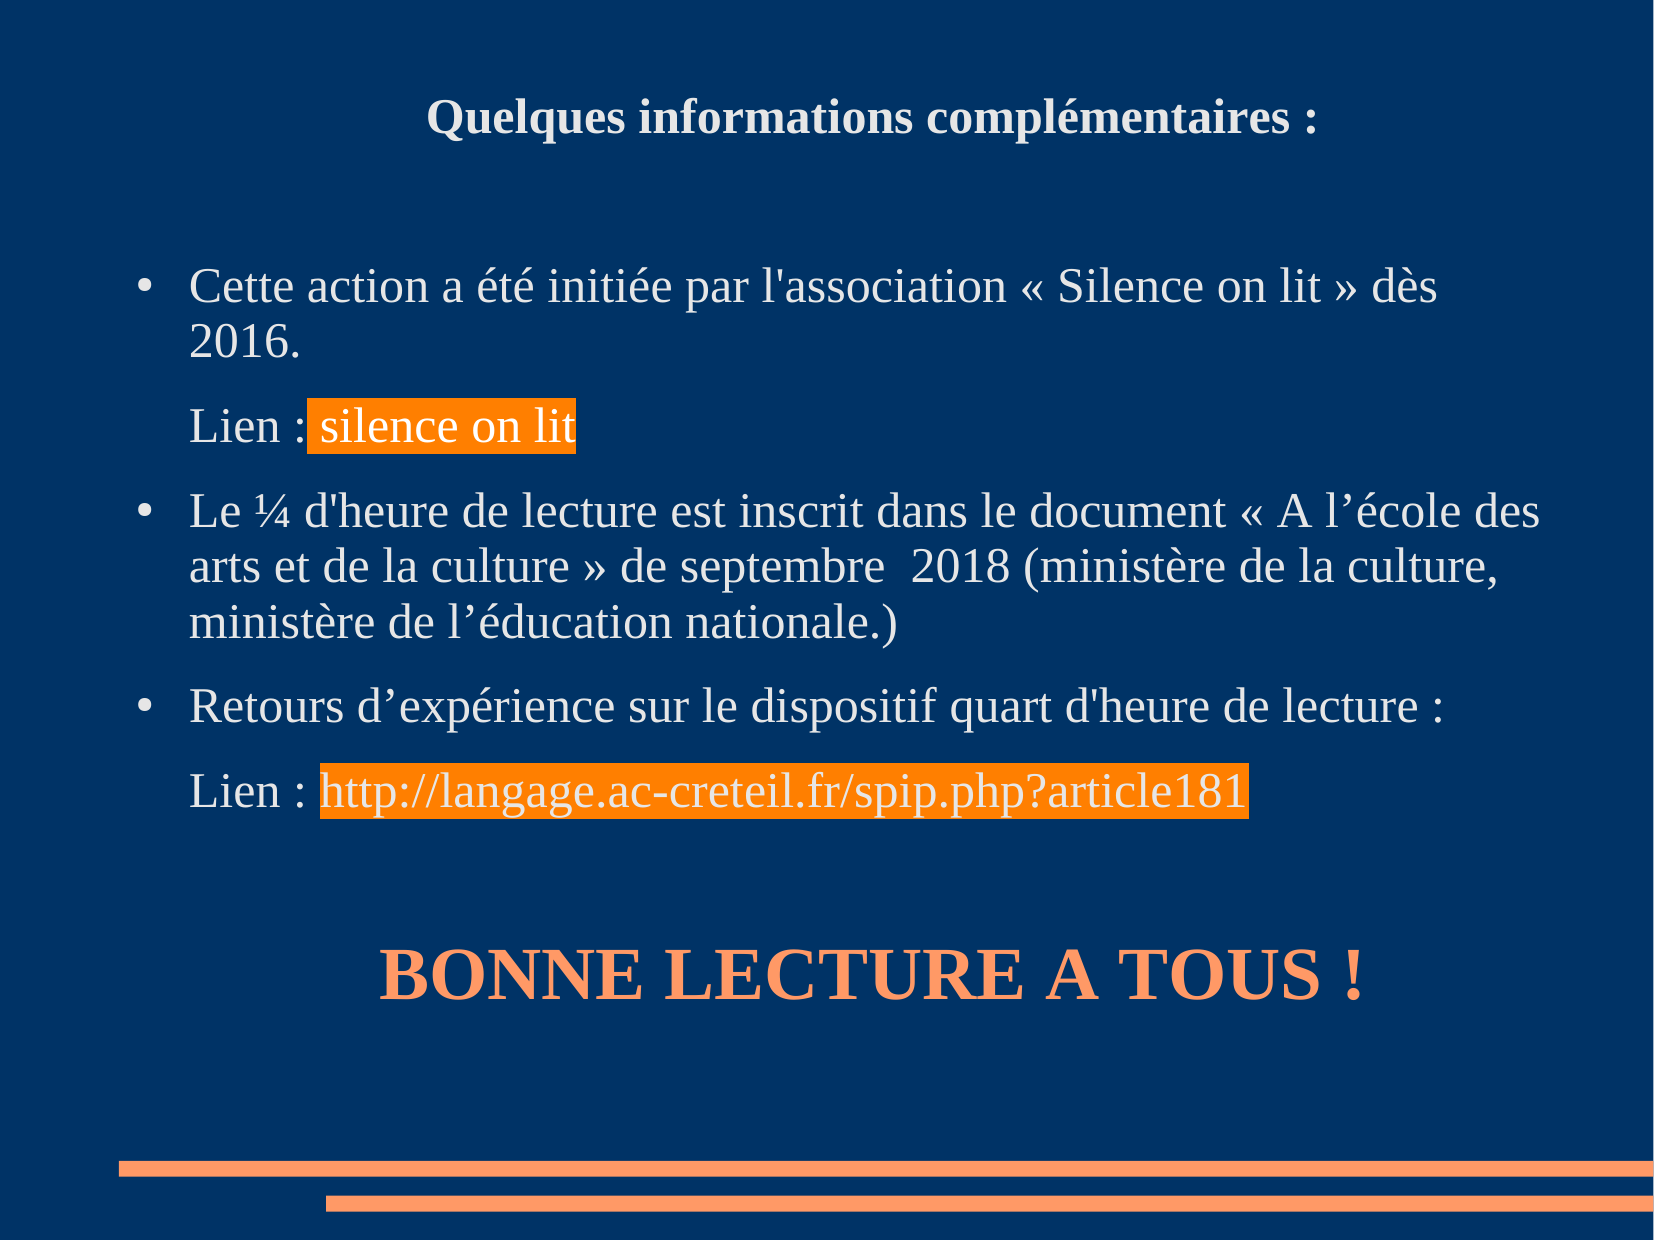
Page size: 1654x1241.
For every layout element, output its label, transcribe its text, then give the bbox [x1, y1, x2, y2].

list Quelques informations complémentaires : Cette action a été initiée par l'association « Silence on lit » dès 2016. Lien : silence on lit Le ¼ d'heure de lecture est inscrit dans le document « A l’école des arts et de la culture » de septembre 2018 (ministère de la culture, ministère de l’éducation nationale.) Retours d’expérience sur le dispositif quart d'heure de lecture : Lien : http://langage.ac-creteil.fr/spip.php?article181 BONNE LECTURE A TOUS ! [118, 88, 1558, 1241]
